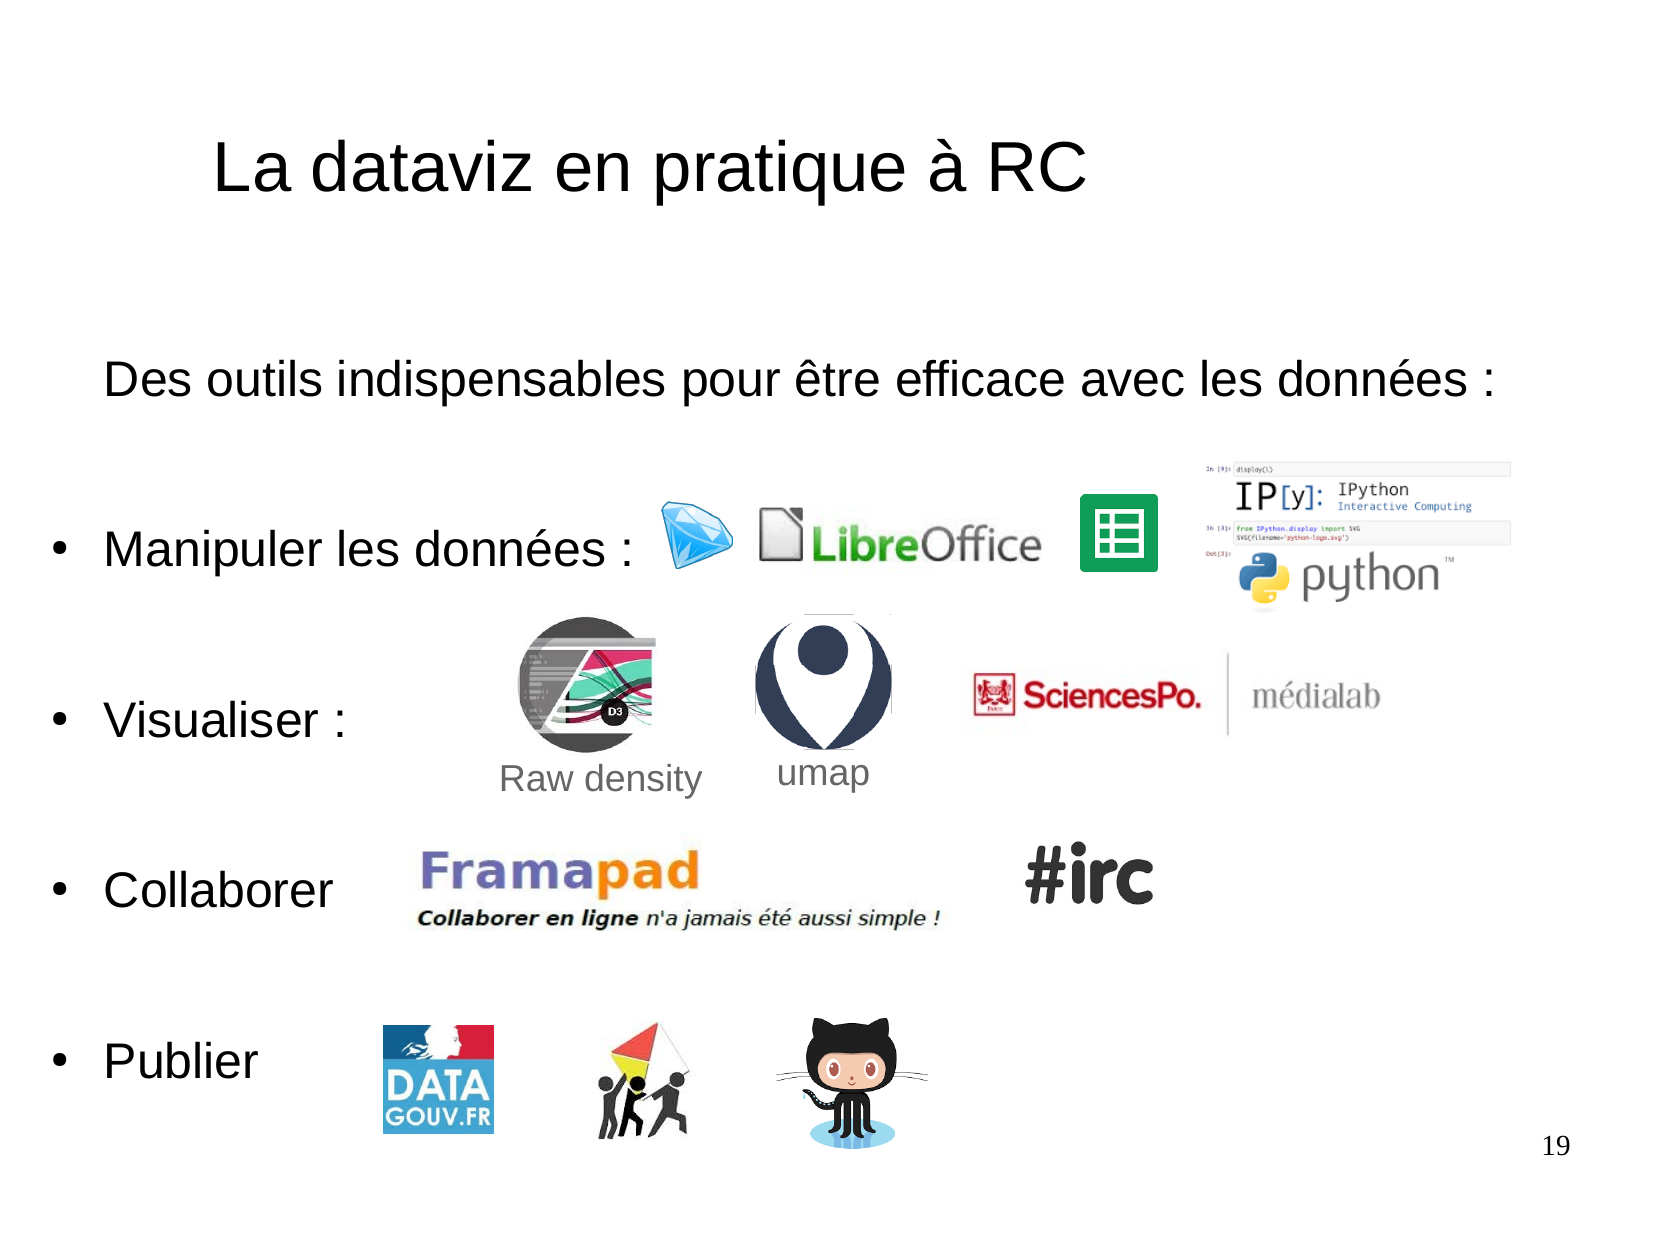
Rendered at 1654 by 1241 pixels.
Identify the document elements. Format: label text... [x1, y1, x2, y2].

picture [383, 1025, 494, 1134]
text_box Raw density [484, 750, 745, 815]
text_box umap [761, 744, 904, 842]
picture [771, 1015, 933, 1151]
picture [407, 832, 951, 939]
picture [738, 486, 1063, 583]
picture [961, 646, 1394, 739]
picture [754, 613, 892, 751]
picture [1015, 797, 1164, 945]
picture [507, 602, 662, 750]
picture [584, 1021, 703, 1140]
list Des outils indispensables pour être efficace avec les données : Manipuler les données : Visualiser : Collaborer Publier [33, 351, 1625, 1170]
picture [1193, 438, 1518, 642]
picture [661, 501, 733, 569]
title La dataviz en pratique à RC [213, 70, 1648, 264]
picture [1080, 494, 1158, 572]
